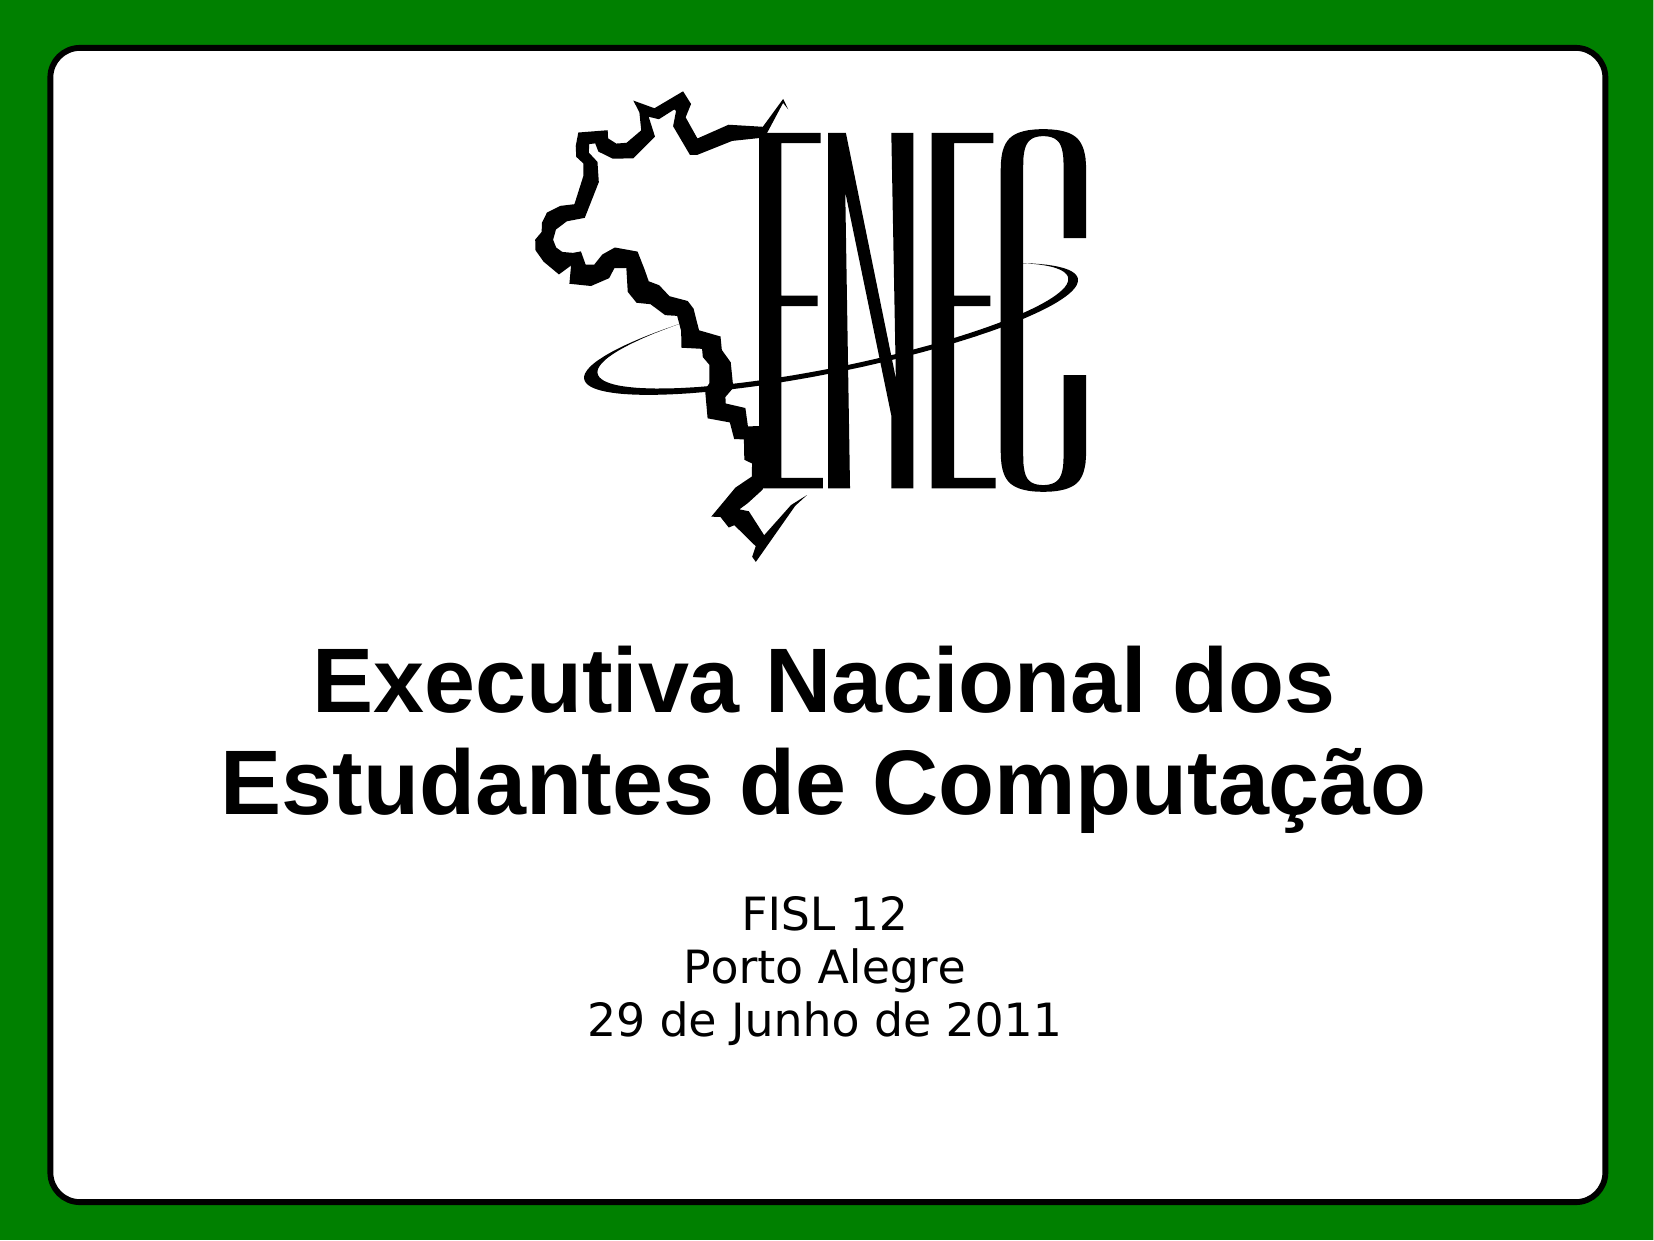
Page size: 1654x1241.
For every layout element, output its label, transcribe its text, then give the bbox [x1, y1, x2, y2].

title Executiva Nacional dos Estudantes de Computação FISL 12 Porto Alegre 29 de Junho de 2011 [118, 596, 1531, 1080]
picture [499, 81, 1125, 604]
